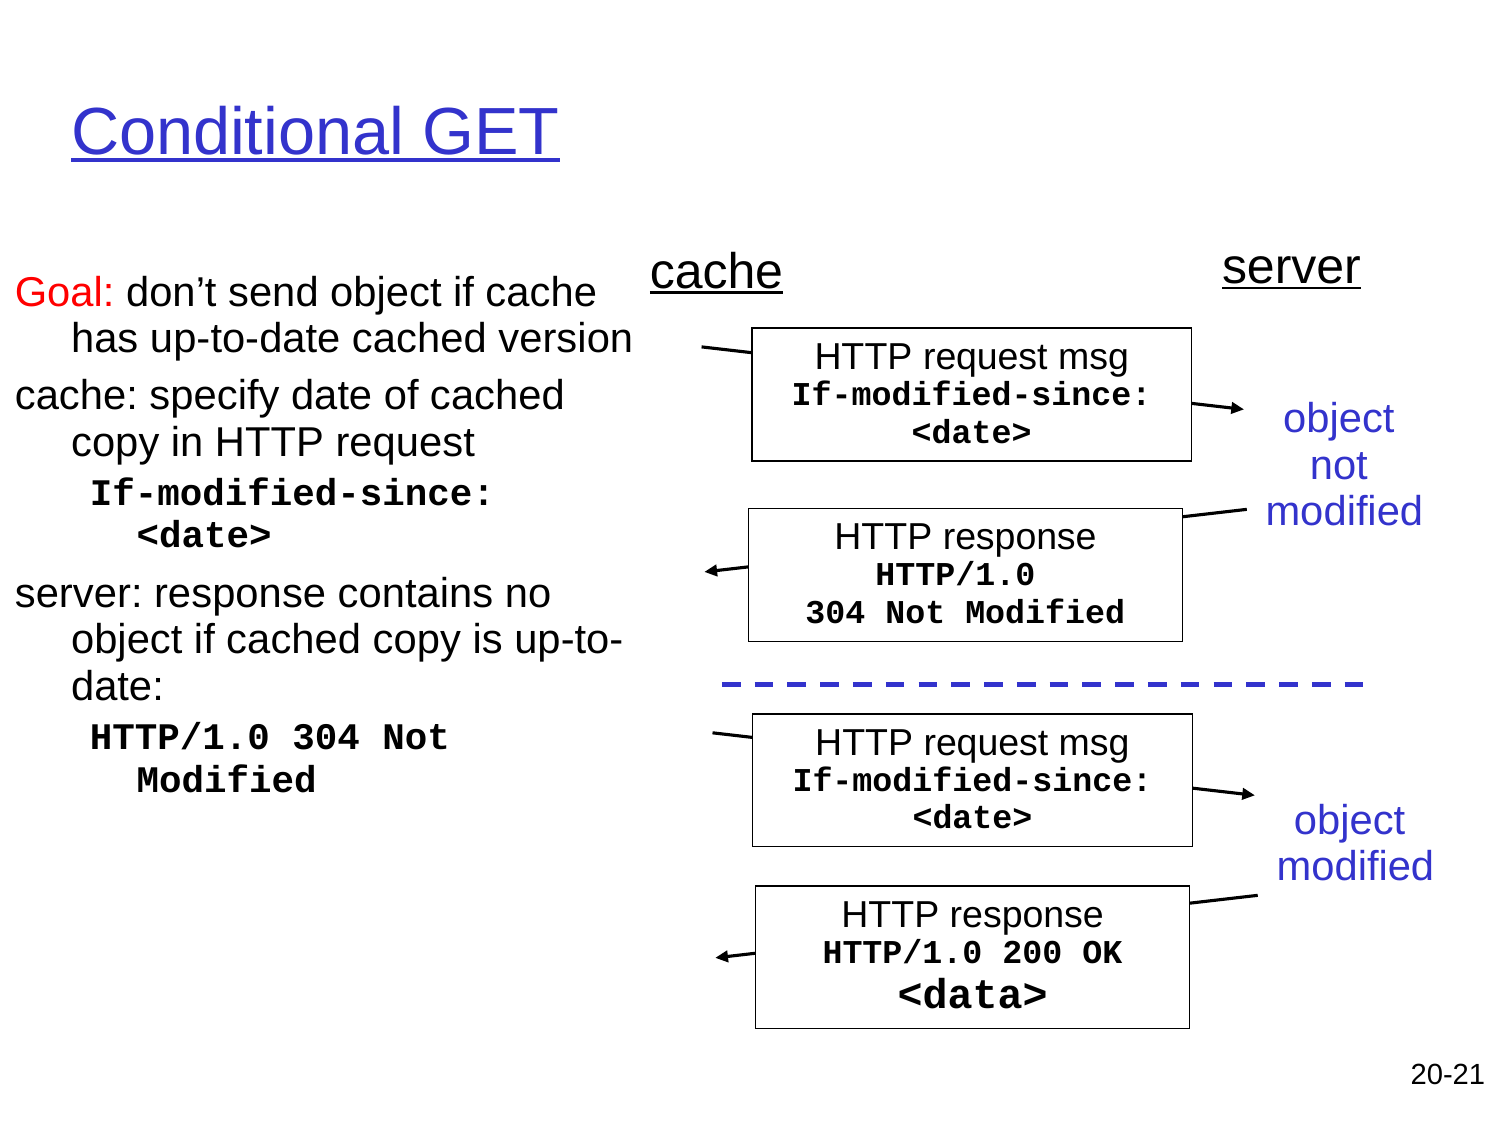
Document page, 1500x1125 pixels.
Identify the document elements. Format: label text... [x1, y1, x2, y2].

title Conditional GET [56, 37, 1363, 225]
text_box HTTP request msg If-modified-since: <date> [751, 327, 1192, 461]
text_box HTTP request msg If-modified-since: <date> [752, 713, 1193, 847]
text_box server [1207, 230, 1376, 303]
list Goal: don’t send object if cache has up-to-date cached version cache: specify date of cached copy in HTTP request If-modified-since: <date> server: response contains no object if cached copy is up-to-date: HTTP/1.0 304 Not Modified [0, 260, 664, 968]
text_box object not modified [1250, 387, 1439, 543]
text_box HTTP response HTTP/1.0 304 Not Modified [748, 508, 1183, 642]
text_box HTTP response HTTP/1.0 200 OK <data> [755, 886, 1190, 1029]
text_box object modified [1261, 788, 1450, 898]
text_box cache [634, 235, 798, 307]
